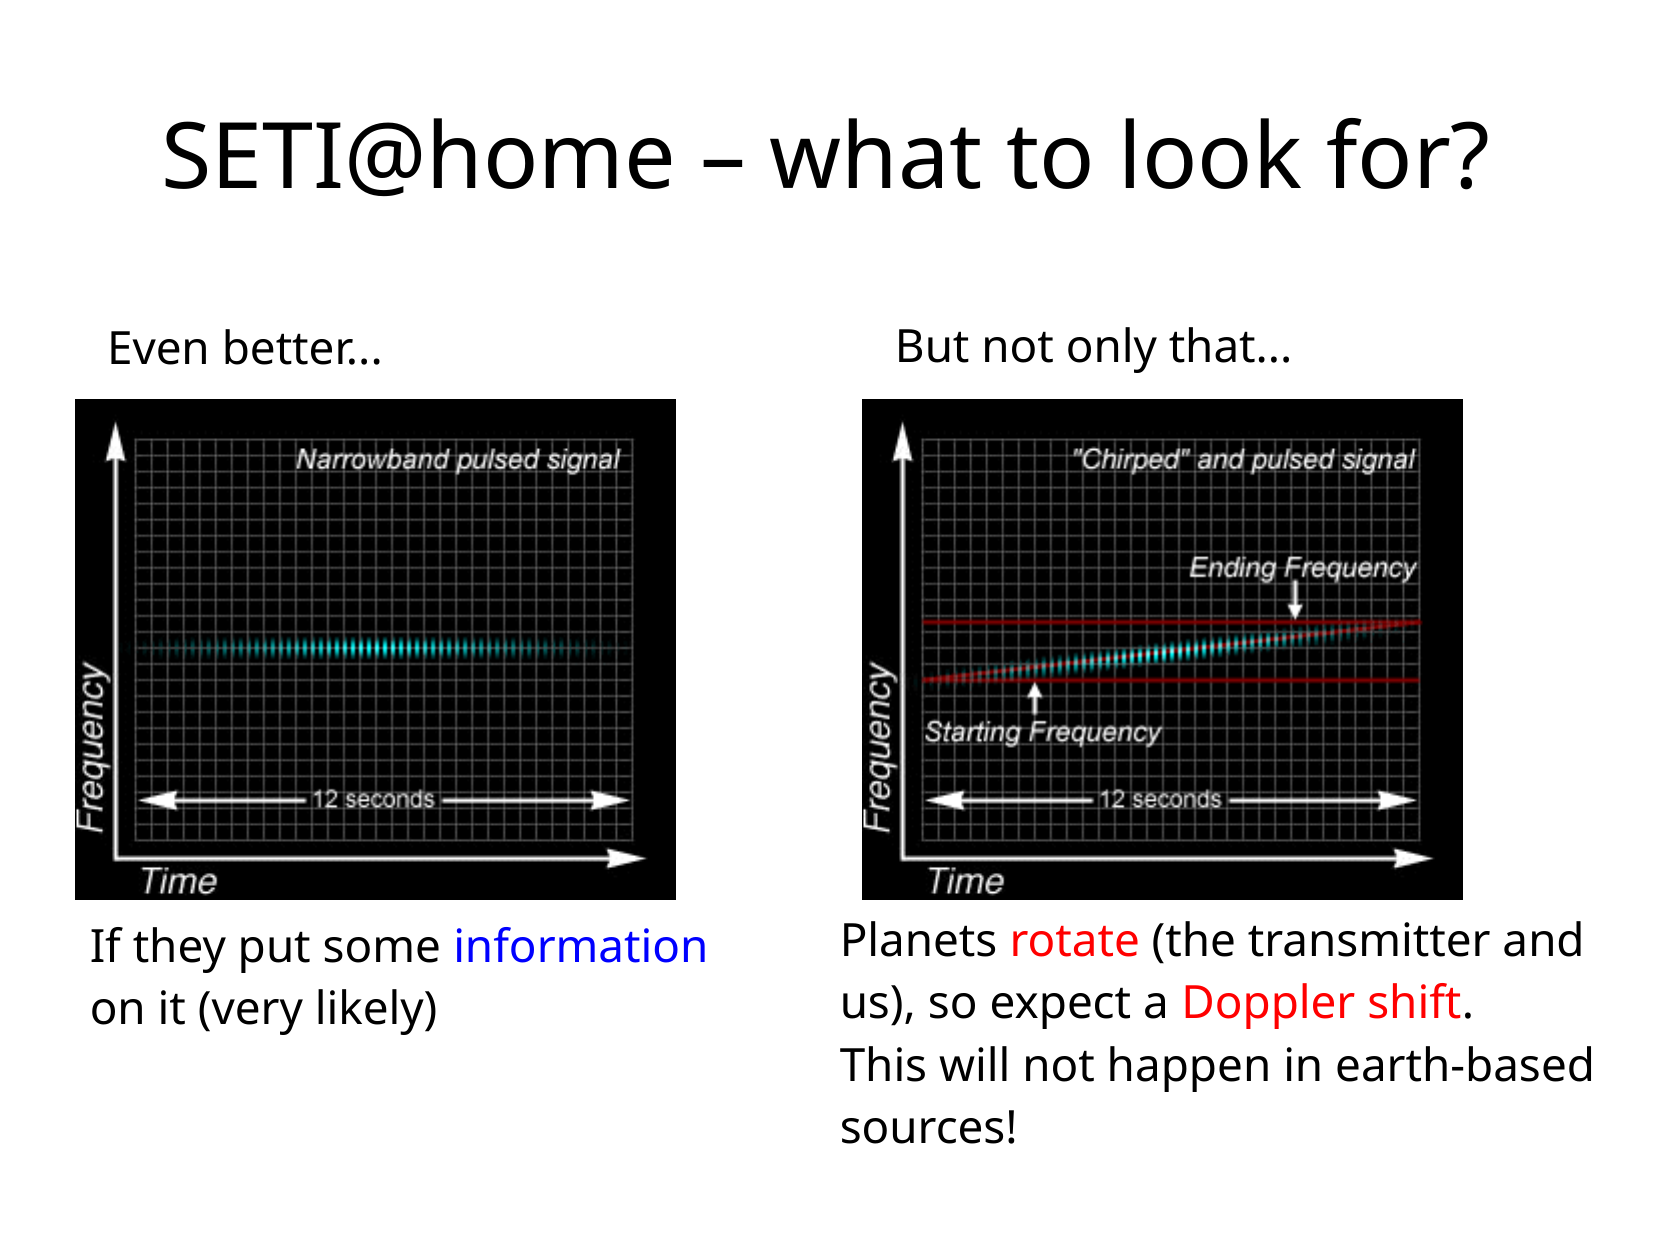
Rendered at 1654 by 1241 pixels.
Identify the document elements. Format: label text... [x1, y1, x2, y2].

text_box If they put some information on it (very likely) [75, 905, 788, 1064]
text_box But not only that... [880, 305, 1301, 393]
title SETI@home – what to look for? [82, 49, 1571, 257]
text_box Even better... [92, 308, 407, 395]
picture [862, 399, 1463, 901]
text_box Planets rotate (the transmitter and us), so expect a Doppler shift. This will not happen in earth-based sources! [825, 900, 1613, 1201]
picture [75, 399, 676, 901]
